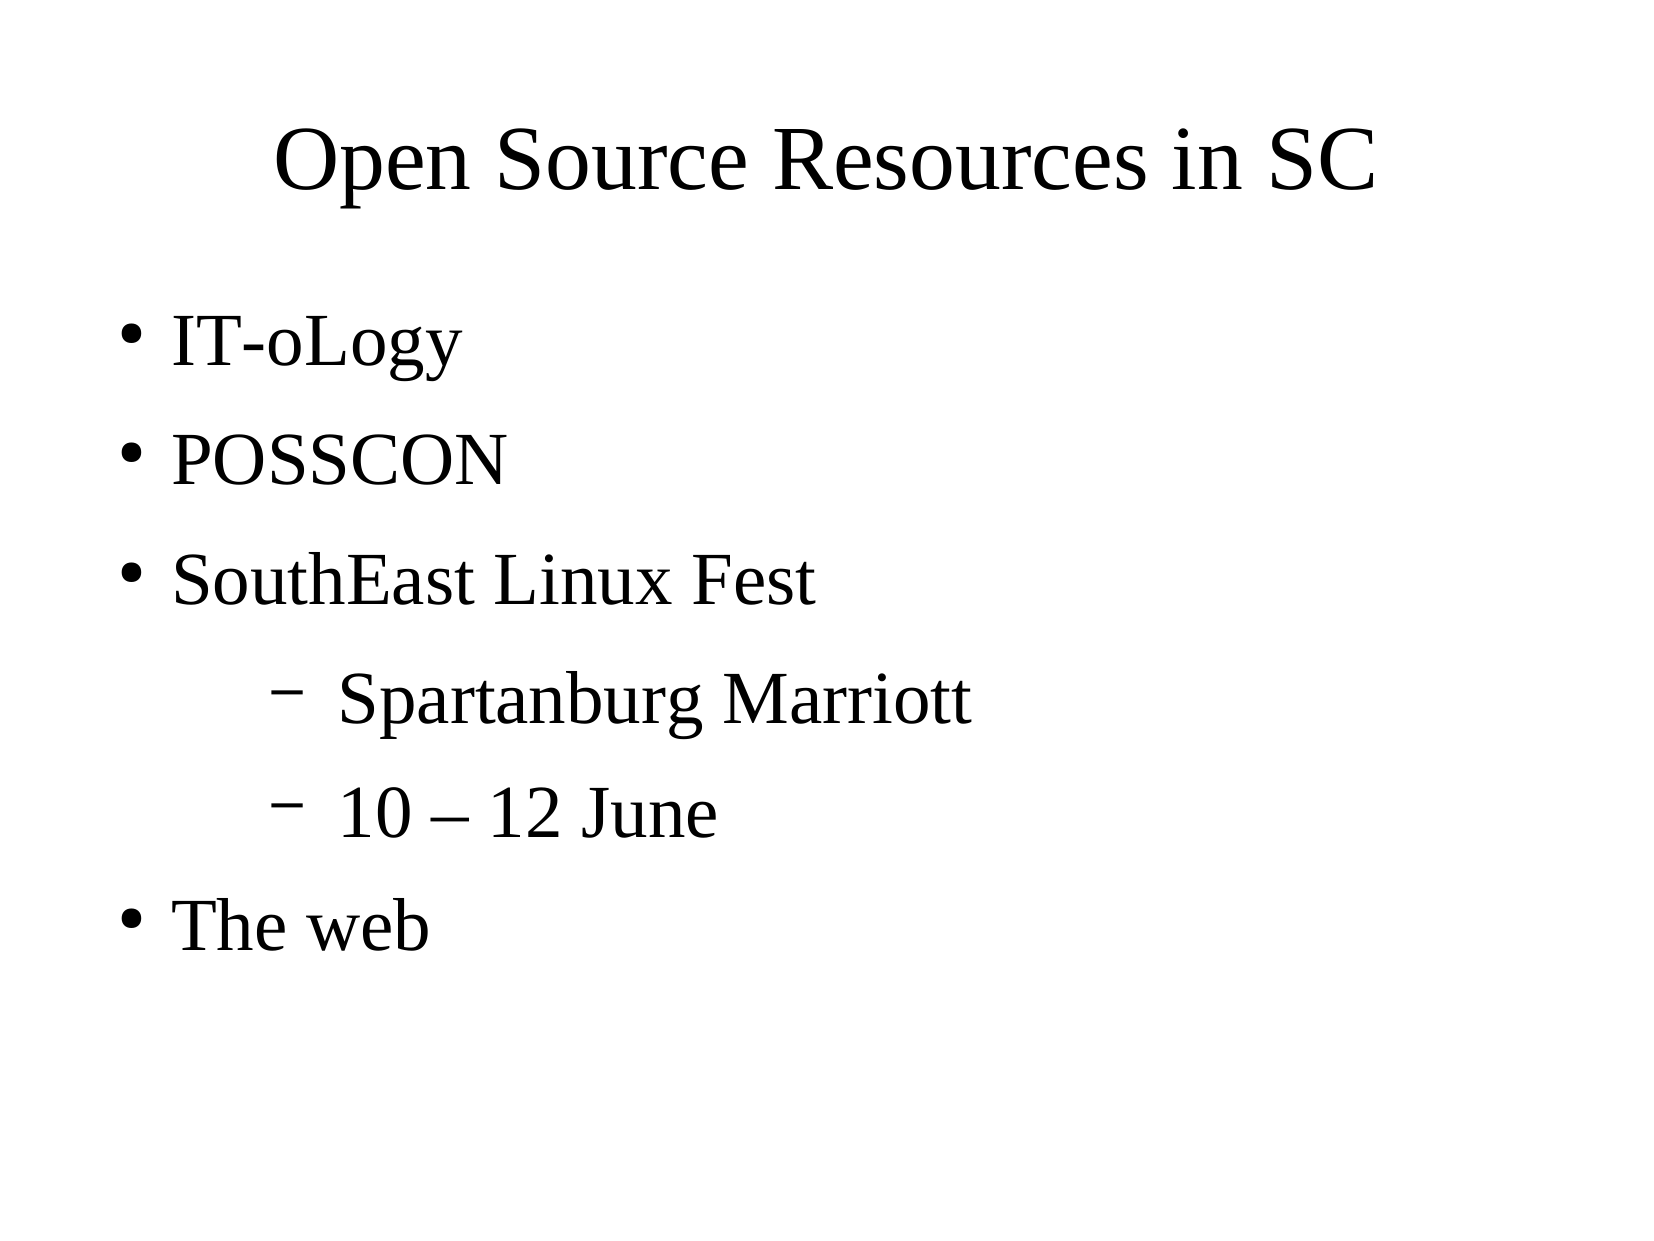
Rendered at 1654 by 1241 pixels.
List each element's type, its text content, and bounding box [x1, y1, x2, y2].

title Open Source Resources in SC [82, 56, 1571, 250]
list IT-oLogy POSSCON SouthEast Linux Fest Spartanburg Marriott 10 – 12 June The web [82, 290, 1571, 1094]
